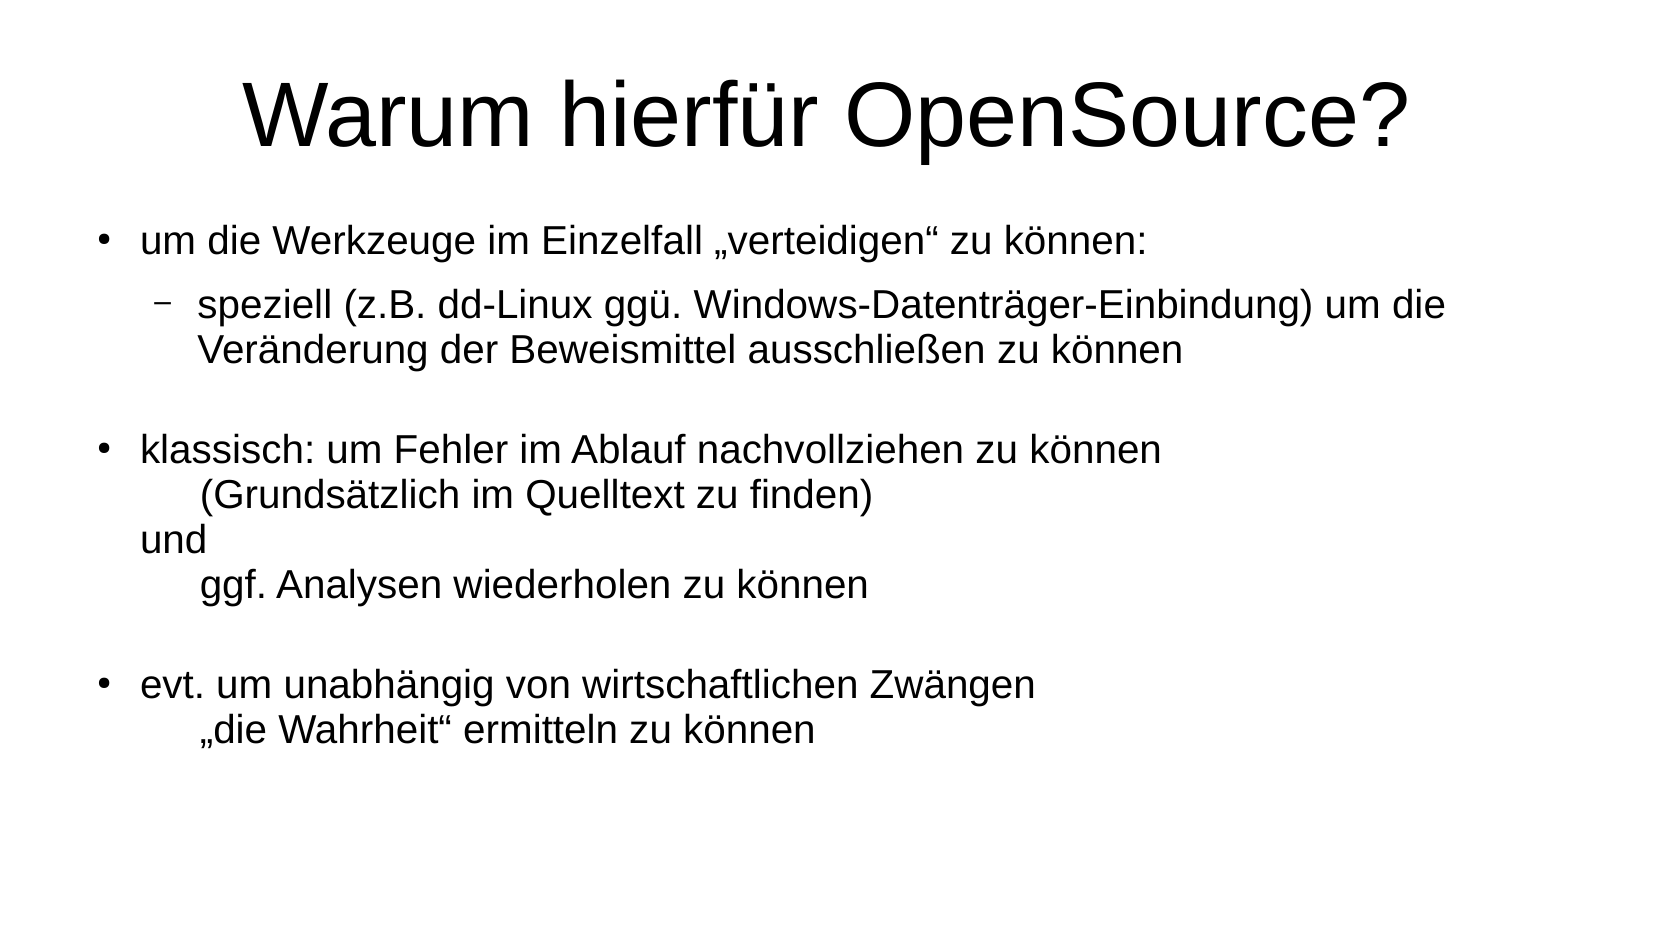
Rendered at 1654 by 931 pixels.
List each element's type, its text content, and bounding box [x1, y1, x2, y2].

list um die Werkzeuge im Einzelfall „verteidigen“ zu können: speziell (z.B. dd-Linux ggü. Windows-Datenträger-Einbindung) um die Veränderung der Beweismittel ausschließen zu können klassisch: um Fehler im Ablauf nachvollziehen zu können (Grundsätzlich im Quelltext zu finden) und ggf. Analysen wiederholen zu können evt. um unabhängig von wirtschaftlichen Zwängen „die Wahrheit“ ermitteln zu können [82, 217, 1571, 758]
title Warum hierfür OpenSource? [82, 37, 1571, 193]
